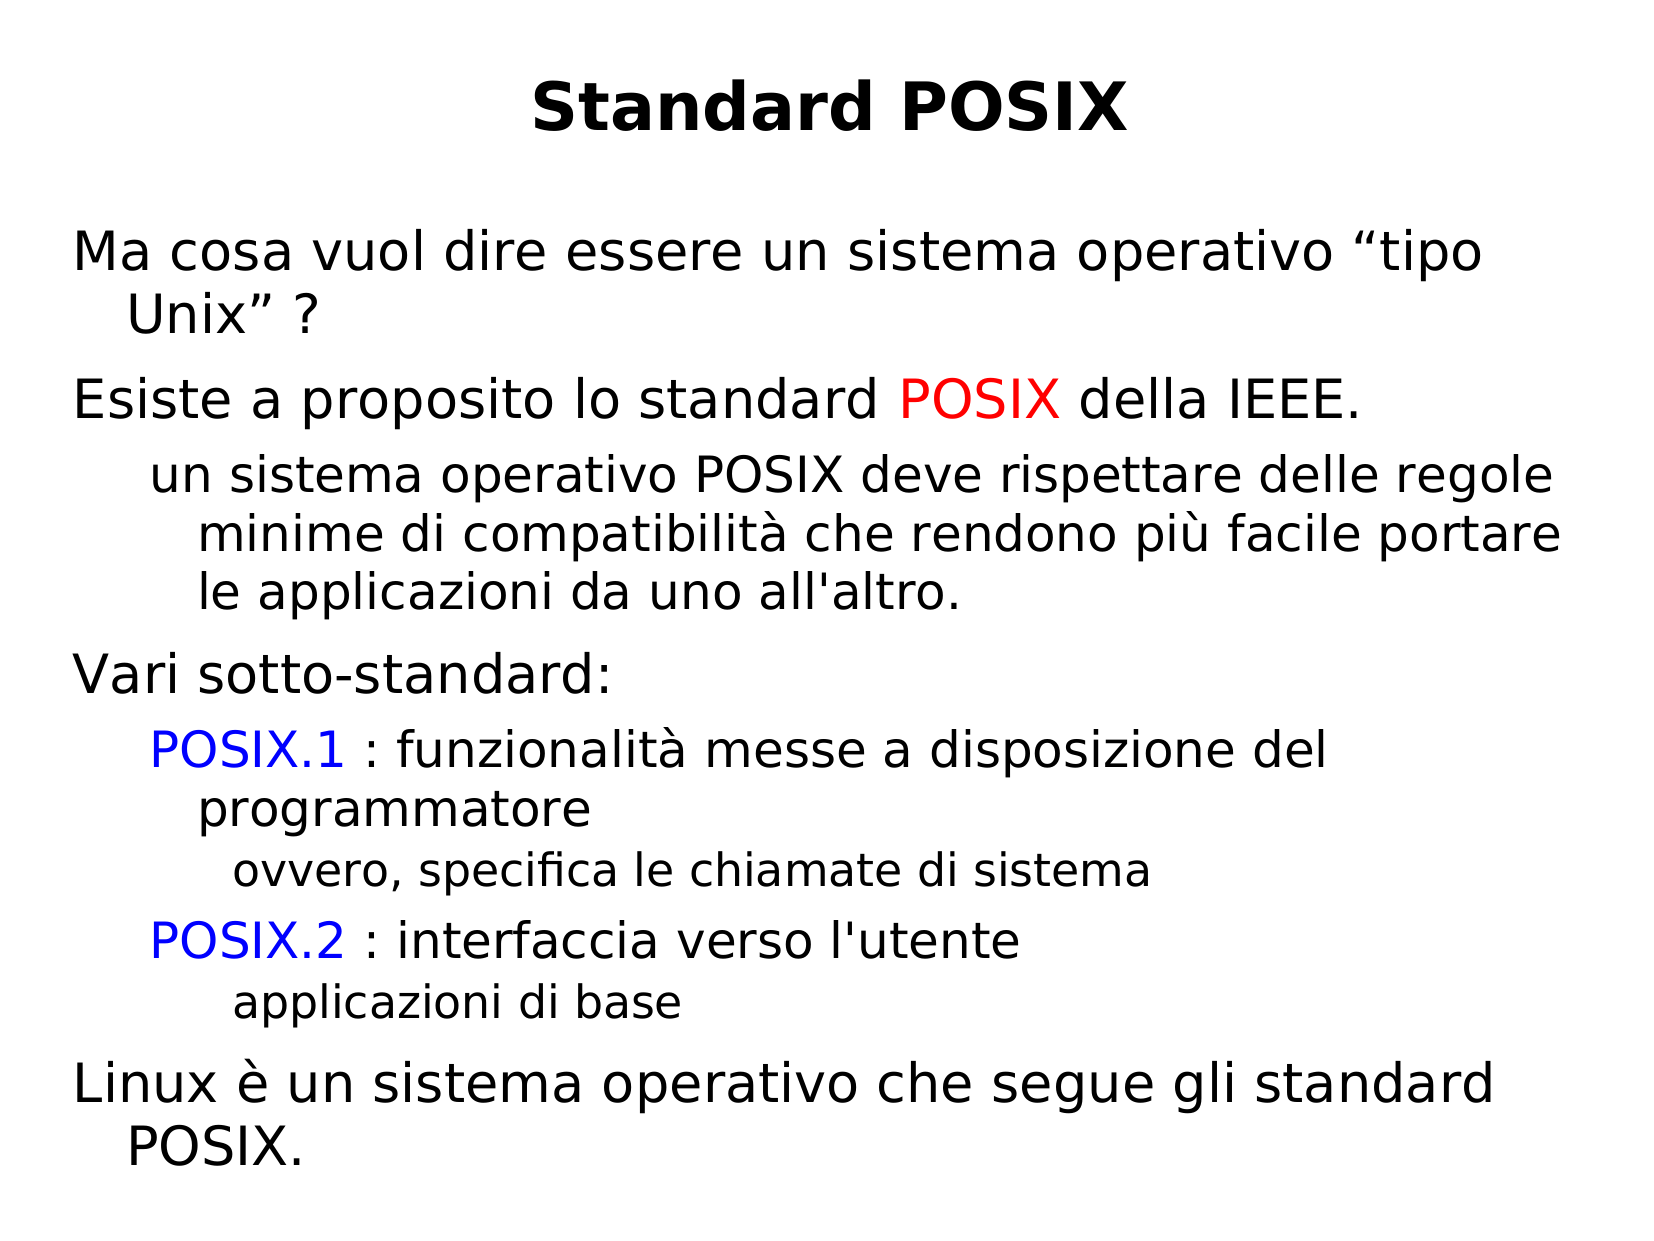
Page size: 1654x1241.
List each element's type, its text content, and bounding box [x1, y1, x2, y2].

title Standard POSIX [52, 42, 1608, 173]
list Ma cosa vuol dire essere un sistema operativo “tipo Unix” ? Esiste a proposito lo standard POSIX della IEEE. un sistema operativo POSIX deve rispettare delle regole minime di compatibilità che rendono più facile portare le applicazioni da uno all'altro. Vari sotto-standard: POSIX.1 : funzionalità messe a disposizione del programmatore ovvero, specifica le chiamate di sistema POSIX.2 : interfaccia verso l'utente applicazioni di base Linux è un sistema operativo che segue gli standard POSIX. [55, 219, 1605, 1179]
